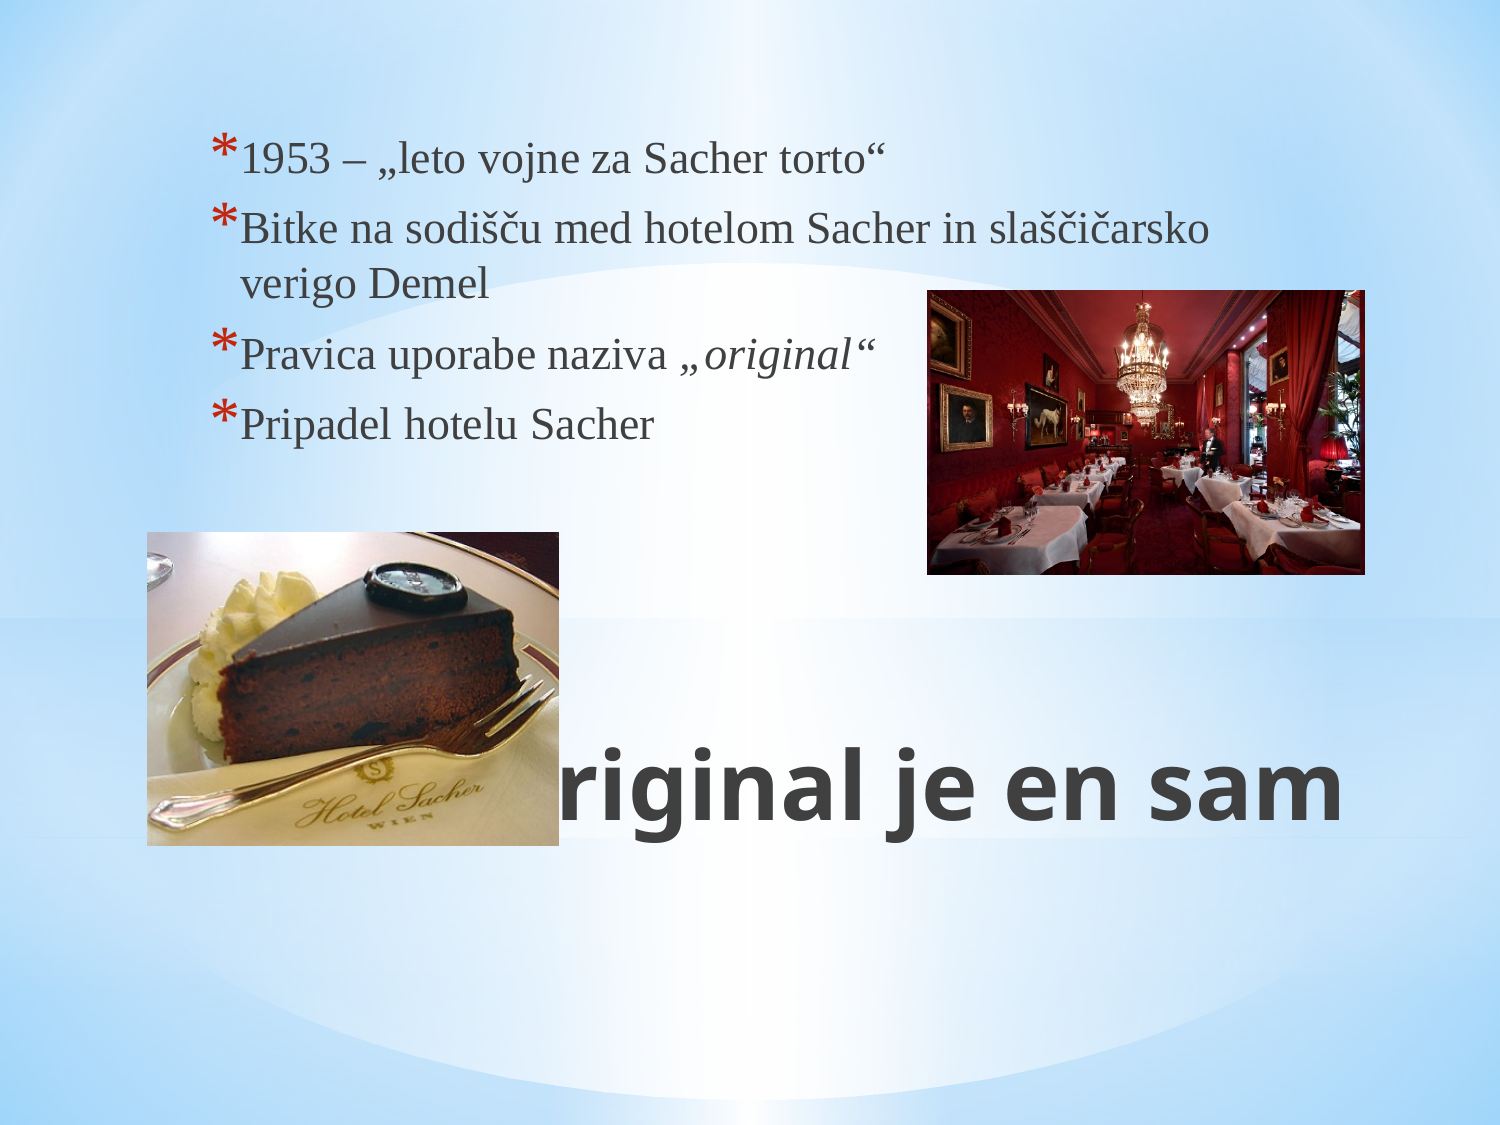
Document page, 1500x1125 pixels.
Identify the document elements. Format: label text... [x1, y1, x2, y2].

picture [927, 290, 1365, 575]
title Original je en sam [294, 717, 1363, 905]
picture [147, 532, 559, 846]
list 1953 – „leto vojne za Sacher torto“ Bitke na sodišču med hotelom Sacher in slaščičarsko verigo Demel Pravica uporabe naziva „original“ Pripadel hotelu Sacher [187, 120, 1238, 691]
